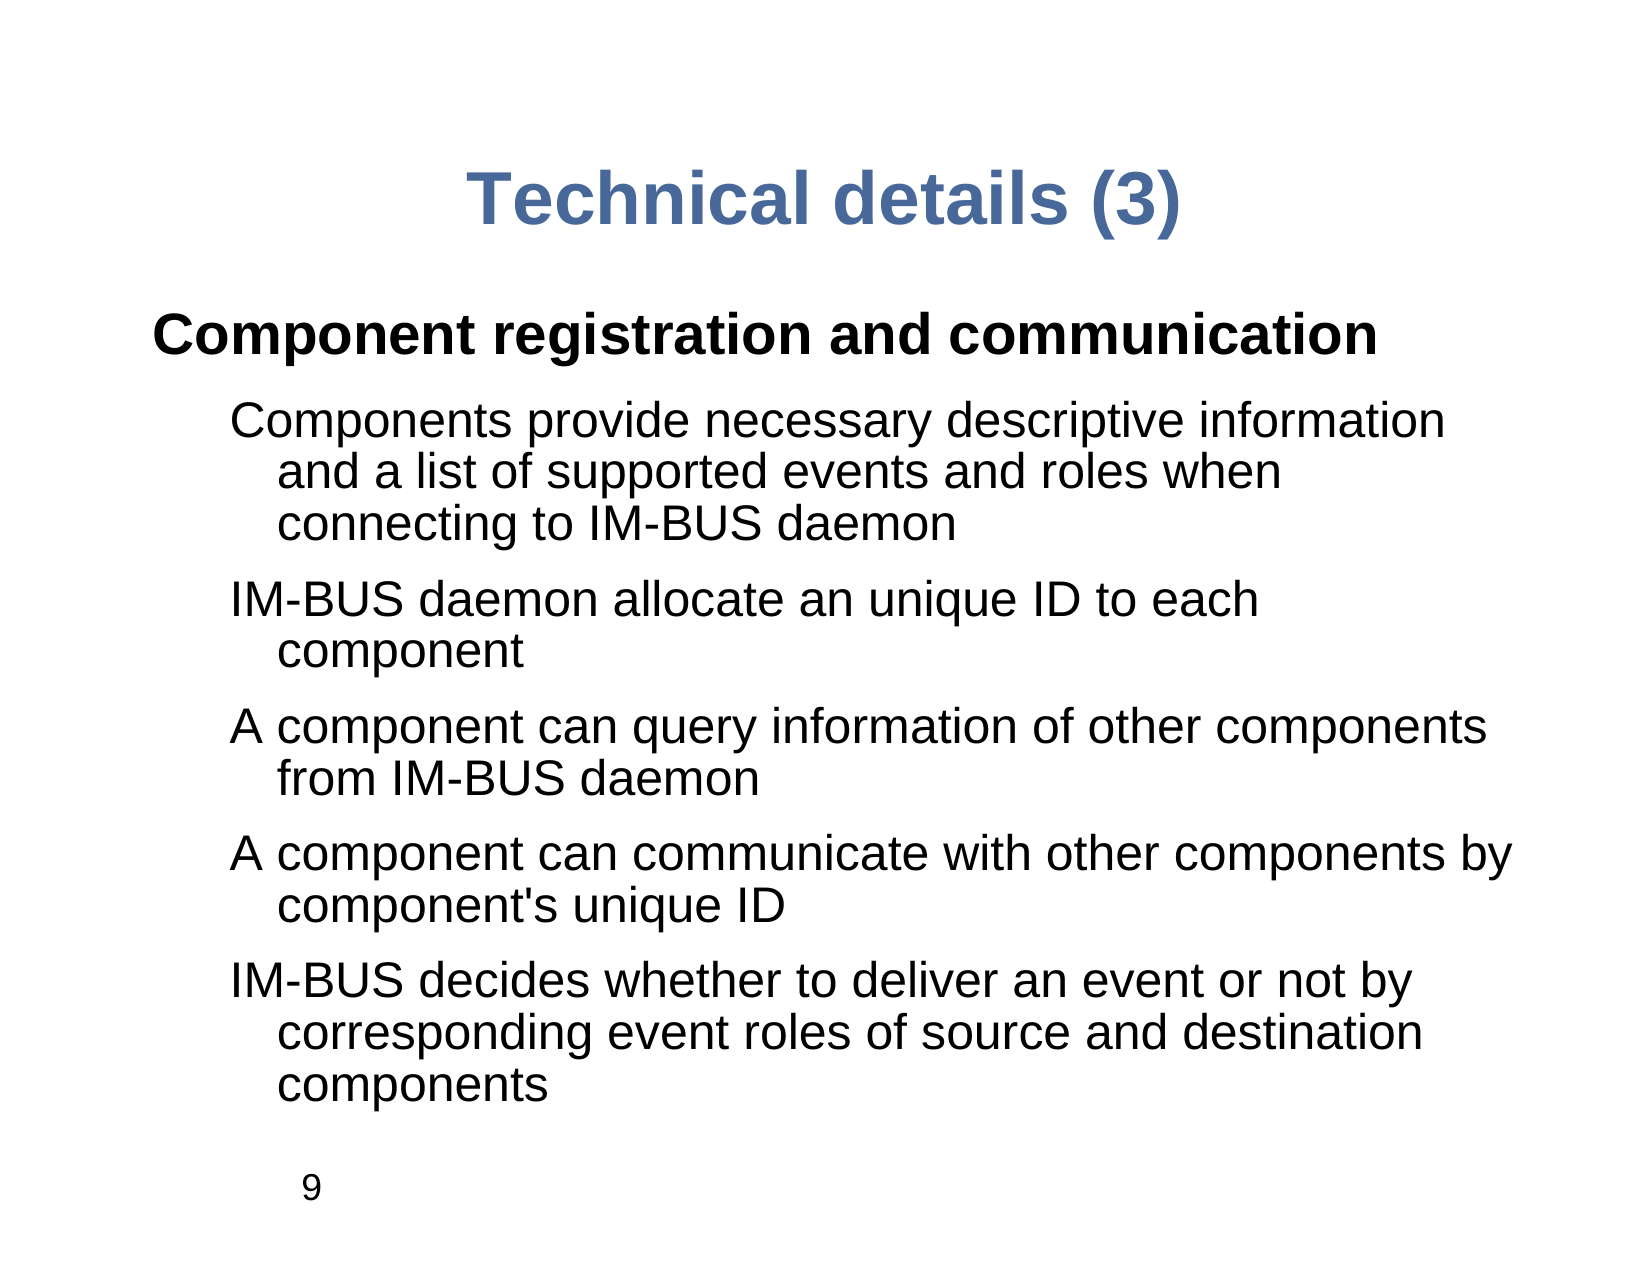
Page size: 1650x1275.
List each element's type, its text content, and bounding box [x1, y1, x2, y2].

list Component registration and communication Components provide necessary descriptive information and a list of supported events and roles when connecting to IM-BUS daemon IM-BUS daemon allocate an unique ID to each component A component can query information of other components from IM-BUS daemon A component can communicate with other components by component's unique ID IM-BUS decides whether to deliver an event or not by corresponding event roles of source and destination components [135, 305, 1515, 1117]
title Technical details (3) [135, 112, 1515, 291]
